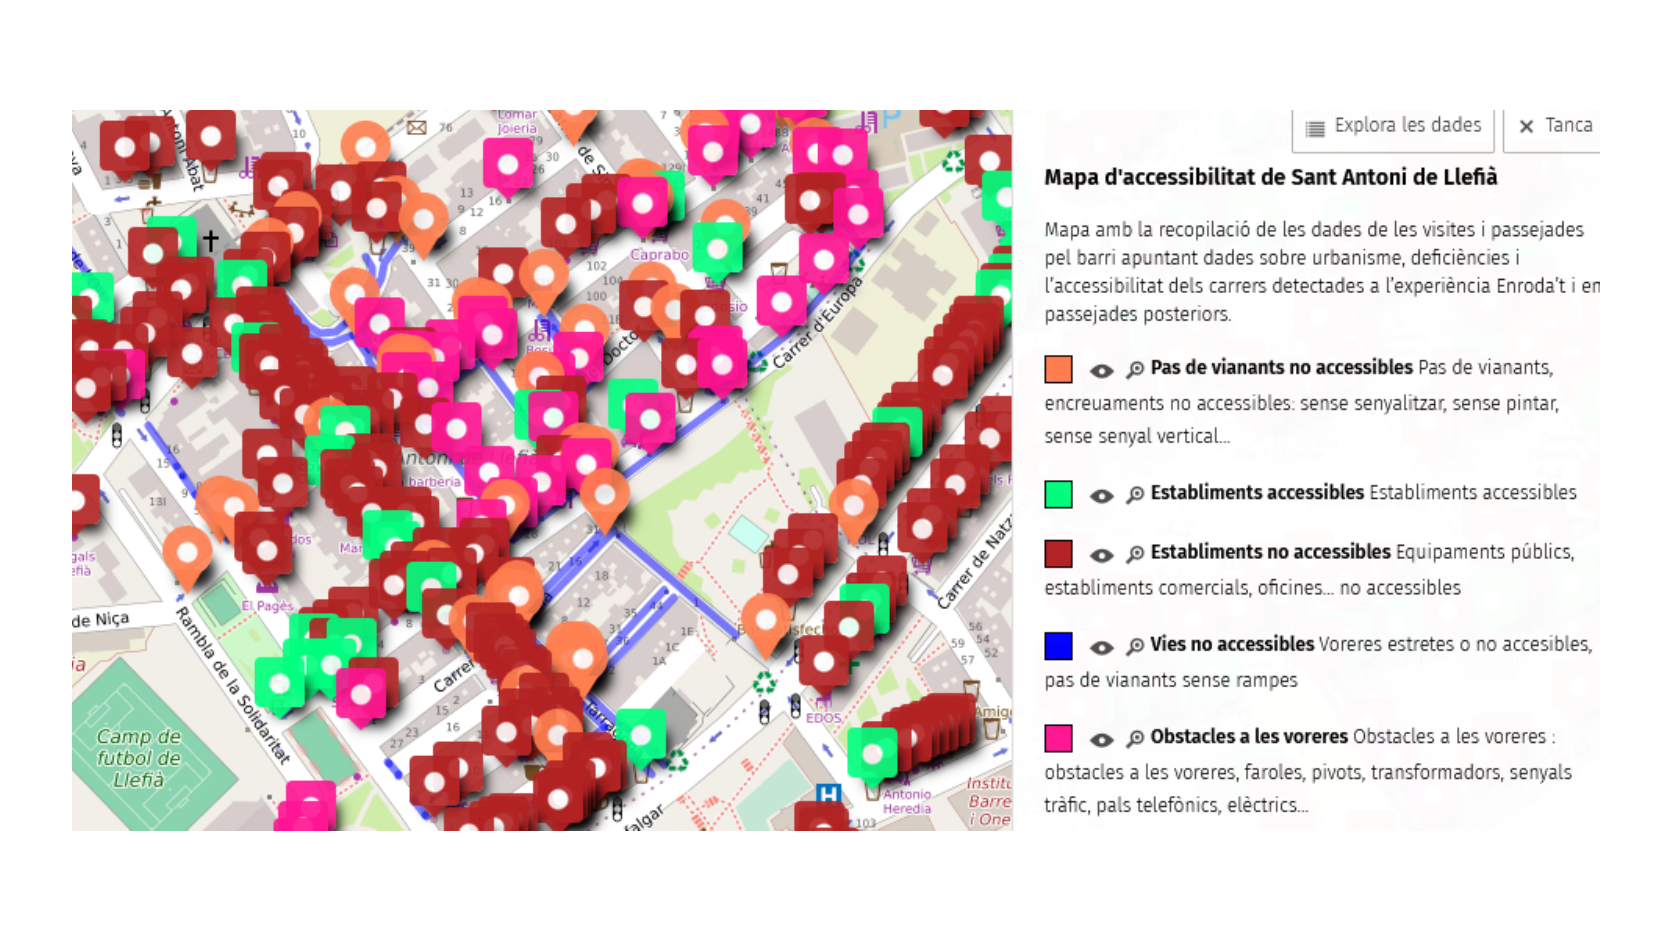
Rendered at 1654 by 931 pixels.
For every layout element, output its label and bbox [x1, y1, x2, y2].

picture [72, 110, 1600, 831]
